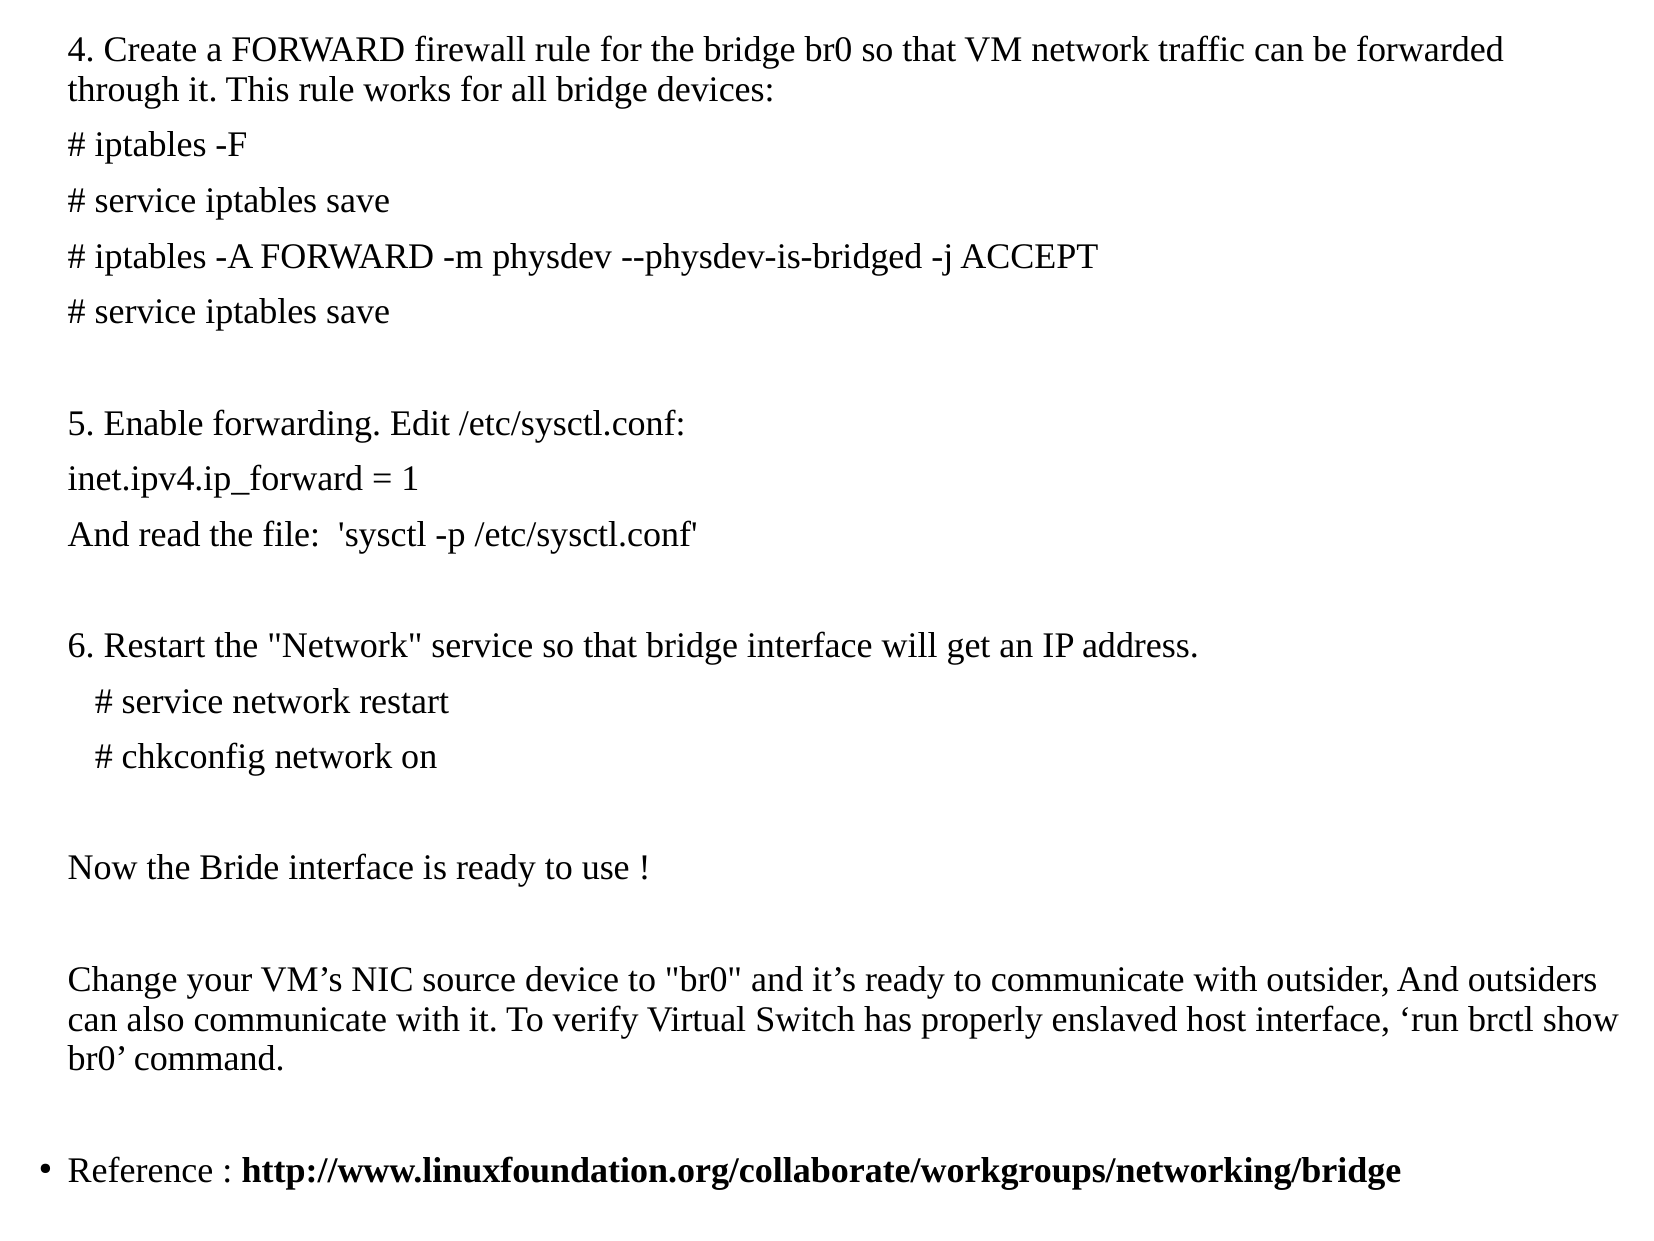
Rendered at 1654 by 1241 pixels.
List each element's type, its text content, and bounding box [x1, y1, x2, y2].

list 4. Create a FORWARD firewall rule for the bridge br0 so that VM network traffic can be forwarded through it. This rule works for all bridge devices: # iptables -F # service iptables save # iptables -A FORWARD -m physdev --physdev-is-bridged -j ACCEPT # service iptables save 5. Enable forwarding. Edit /etc/sysctl.conf: inet.ipv4.ip_forward = 1 And read the file: 'sysctl -p /etc/sysctl.conf' 6. Restart the "Network" service so that bridge interface will get an IP address. # service network restart # chkconfig network on Now the Bride interface is ready to use ! Change your VM’s NIC source device to "br0" and it’s ready to communicate with outsider, And outsiders can also communicate with it. To verify Virtual Switch has properly enslaved host interface, ‘run brctl show br0’ command. Reference : http://www.linuxfoundation.org/collaborate/workgroups/networking/bridge [29, 29, 1625, 1211]
